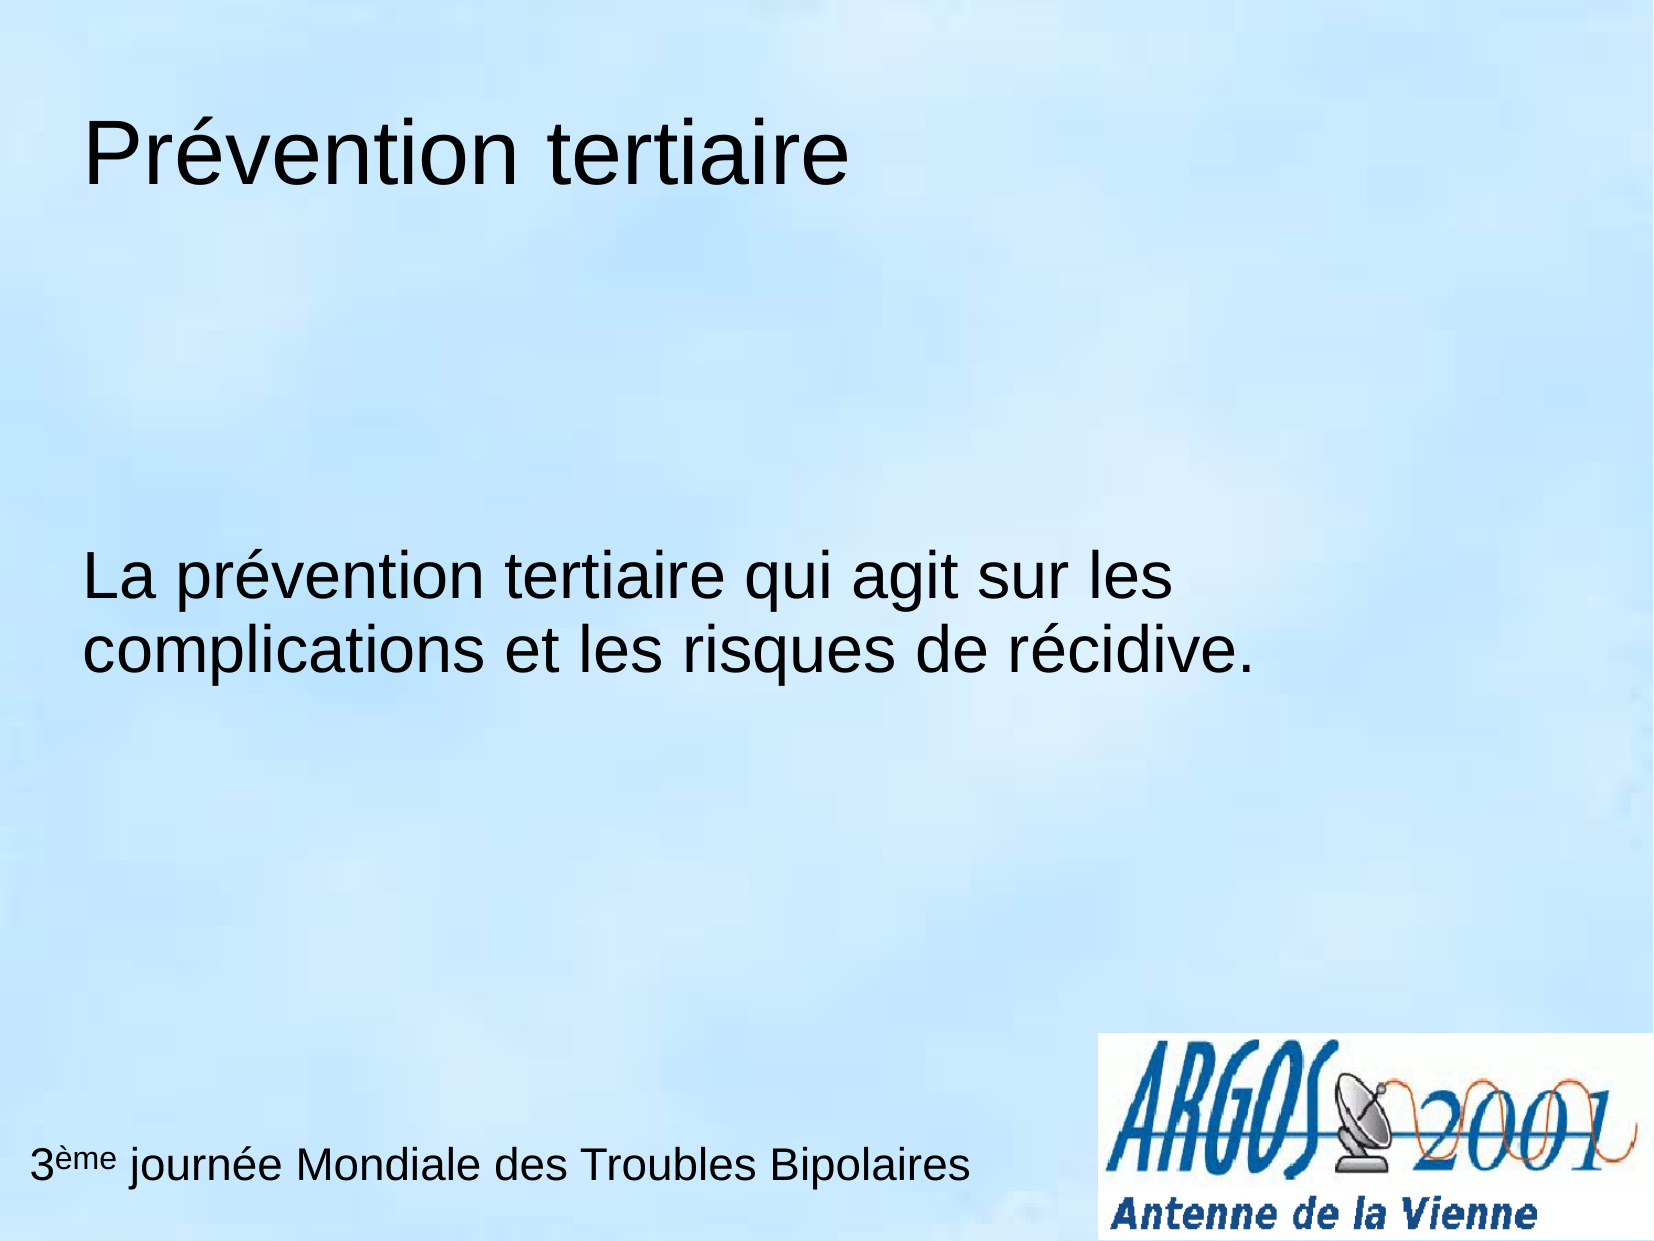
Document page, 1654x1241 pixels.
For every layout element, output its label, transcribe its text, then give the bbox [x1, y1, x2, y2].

picture [0, 0, 1654, 1241]
title Prévention tertiaire [82, 49, 1571, 257]
text_box 3ème journée Mondiale des Troubles Bipolaires [29, 1138, 1046, 1241]
subtitle La prévention tertiaire qui agit sur les complications et les risques de récidive. [82, 290, 1538, 1010]
